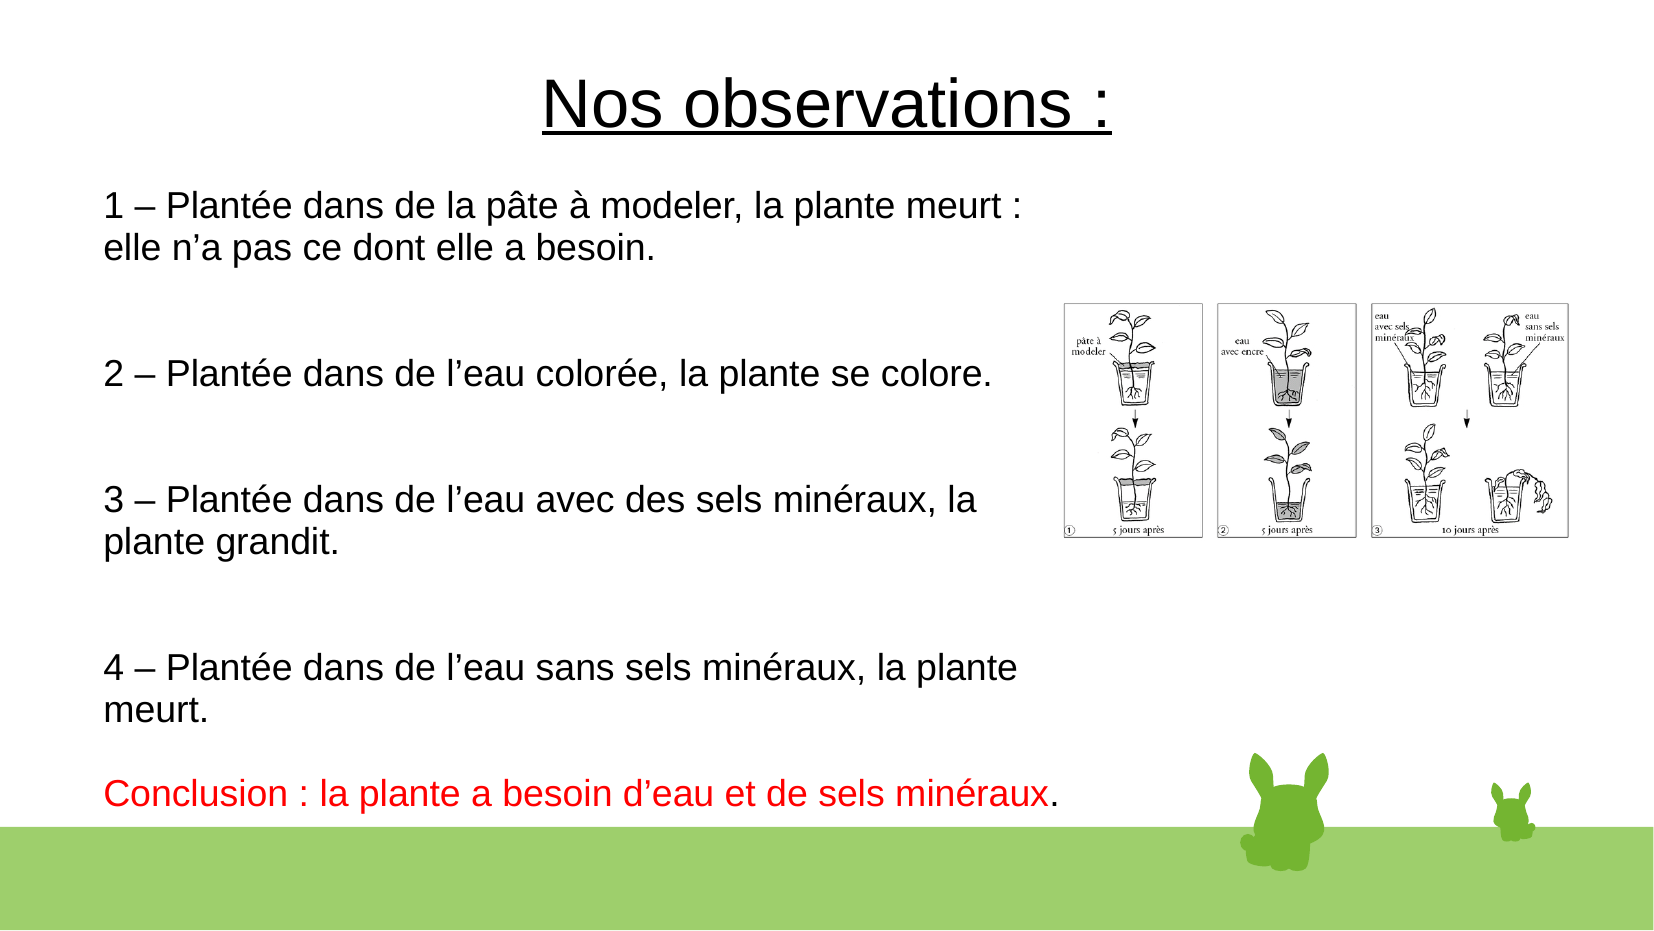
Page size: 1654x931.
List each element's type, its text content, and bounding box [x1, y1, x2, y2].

picture [1093, 295, 1570, 542]
text_box 1 – Plantée dans de la pâte à modeler, la plante meurt : elle n’a pas ce dont elle a besoin. 2 – Plantée dans de l’eau colorée, la plante se colore. 3 – Plantée dans de l’eau avec des sels minéraux, la plante grandit. 4 – Plantée dans de l’eau sans sels minéraux, la plante meurt. Conclusion : la plante a besoin d’eau et de sels minéraux. [88, 177, 1093, 822]
title Nos observations : [88, 29, 1565, 178]
